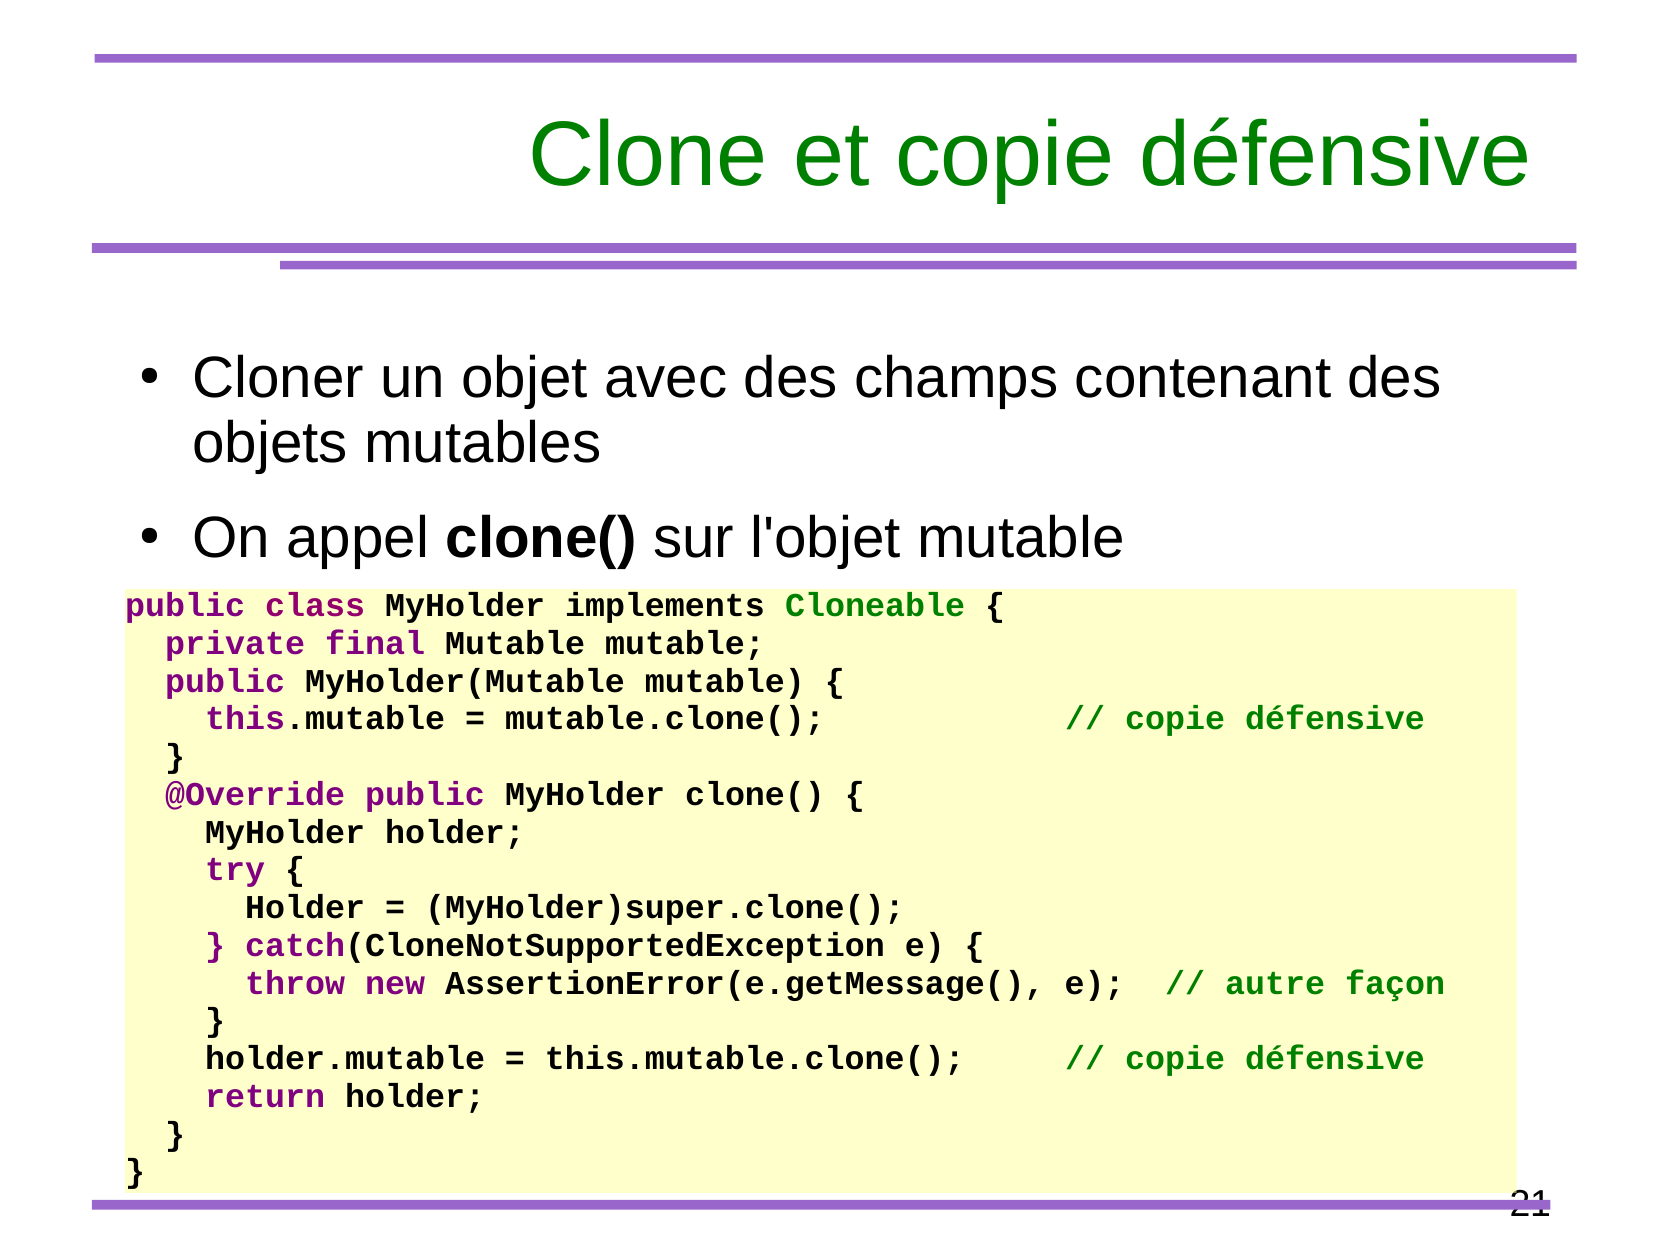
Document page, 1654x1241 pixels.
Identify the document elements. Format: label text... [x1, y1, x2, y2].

text_box public class MyHolder implements Cloneable { private final Mutable mutable; public MyHolder(Mutable mutable) { this.mutable = mutable.clone(); // copie défensive } @Override public MyHolder clone() { MyHolder holder; try { Holder = (MyHolder)super.clone(); } catch(CloneNotSupportedException e) { throw new AssertionError(e.getMessage(), e); // autre façon } holder.mutable = this.mutable.clone(); // copie défensive return holder; } } [125, 589, 1517, 1193]
list Cloner un objet avec des champs contenant des objets mutables On appel clone() sur l'objet mutable [121, 344, 1534, 570]
title Clone et copie défensive [121, 49, 1534, 257]
